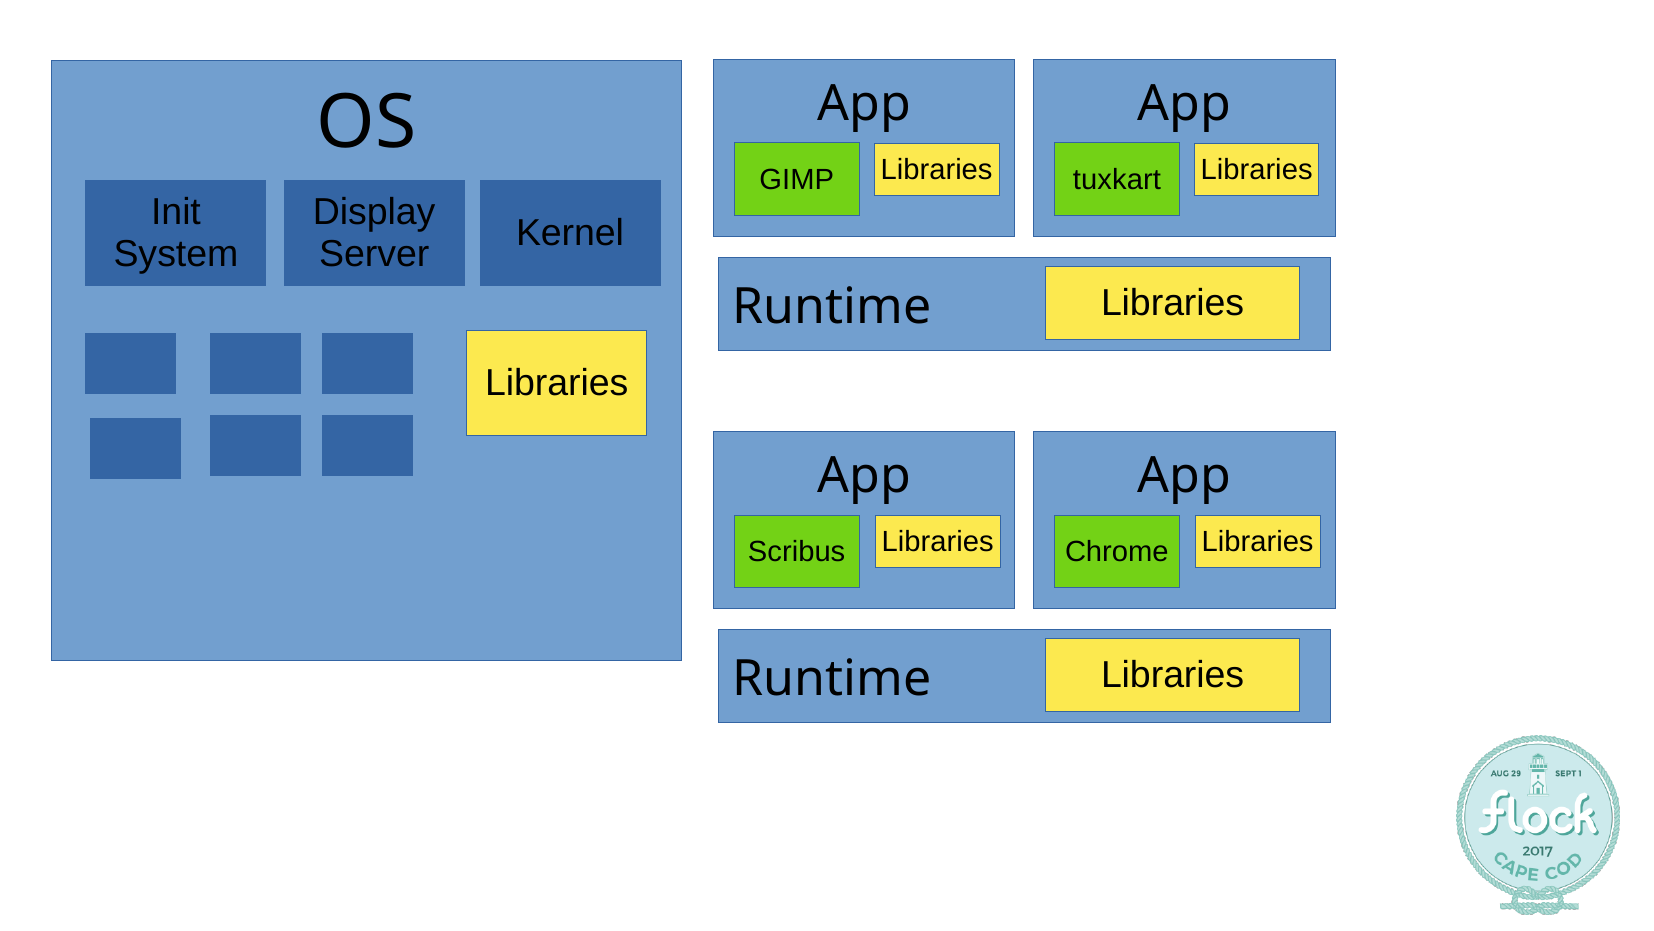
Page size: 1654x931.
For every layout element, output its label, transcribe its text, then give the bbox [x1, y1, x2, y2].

text_box [322, 415, 413, 476]
text_box Libraries [1045, 266, 1300, 340]
text_box Scribus [734, 515, 860, 588]
text_box Libraries [875, 515, 1001, 568]
text_box App [1033, 431, 1336, 609]
text_box [210, 333, 301, 394]
text_box [322, 333, 413, 394]
picture [1456, 735, 1620, 915]
text_box Libraries [1045, 638, 1300, 712]
text_box App [713, 431, 1015, 609]
text_box OS [51, 60, 682, 661]
text_box Runtime [718, 629, 1331, 723]
text_box Libraries [874, 143, 1000, 196]
text_box [90, 418, 181, 479]
text_box Libraries [1195, 515, 1321, 568]
text_box App [713, 59, 1015, 237]
text_box App [1033, 59, 1336, 237]
text_box Libraries [466, 330, 647, 436]
text_box tuxkart [1054, 142, 1180, 216]
text_box [210, 415, 301, 476]
text_box GIMP [734, 142, 860, 216]
text_box Chrome [1054, 515, 1180, 588]
text_box Init System [85, 180, 266, 286]
text_box Kernel [480, 180, 661, 286]
text_box Libraries [1194, 143, 1319, 196]
text_box [85, 333, 176, 394]
text_box Display Server [284, 180, 465, 286]
text_box Runtime [718, 257, 1331, 351]
